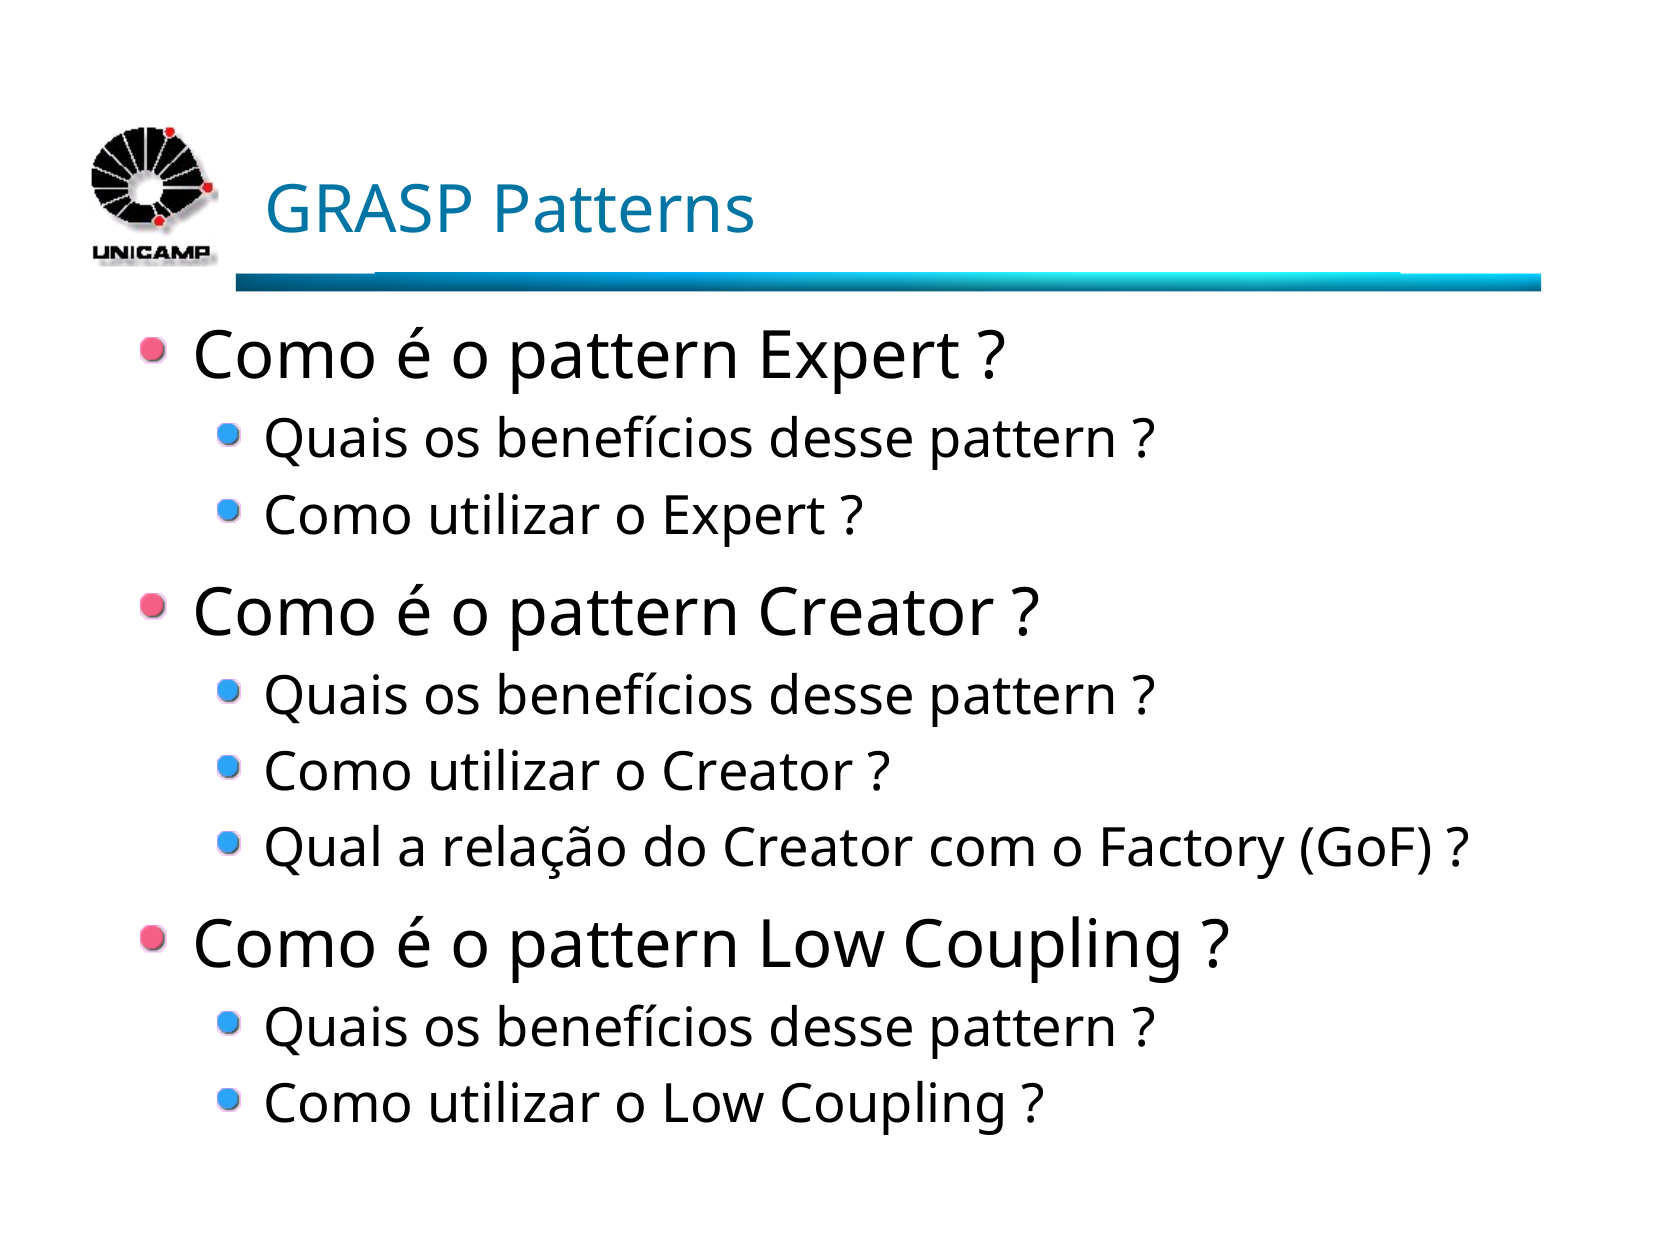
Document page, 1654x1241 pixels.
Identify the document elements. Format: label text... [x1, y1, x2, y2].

list Como é o pattern Expert ? Quais os benefícios desse pattern ? Como utilizar o Expert ? Como é o pattern Creator ? Quais os benefícios desse pattern ? Como utilizar o Creator ? Qual a relação do Creator com o Factory (GoF) ? Como é o pattern Low Coupling ? Quais os benefícios desse pattern ? Como utilizar o Low Coupling ? [121, 309, 1534, 1167]
picture [125, 272, 1654, 295]
title GRASP Patterns [264, 57, 1534, 250]
